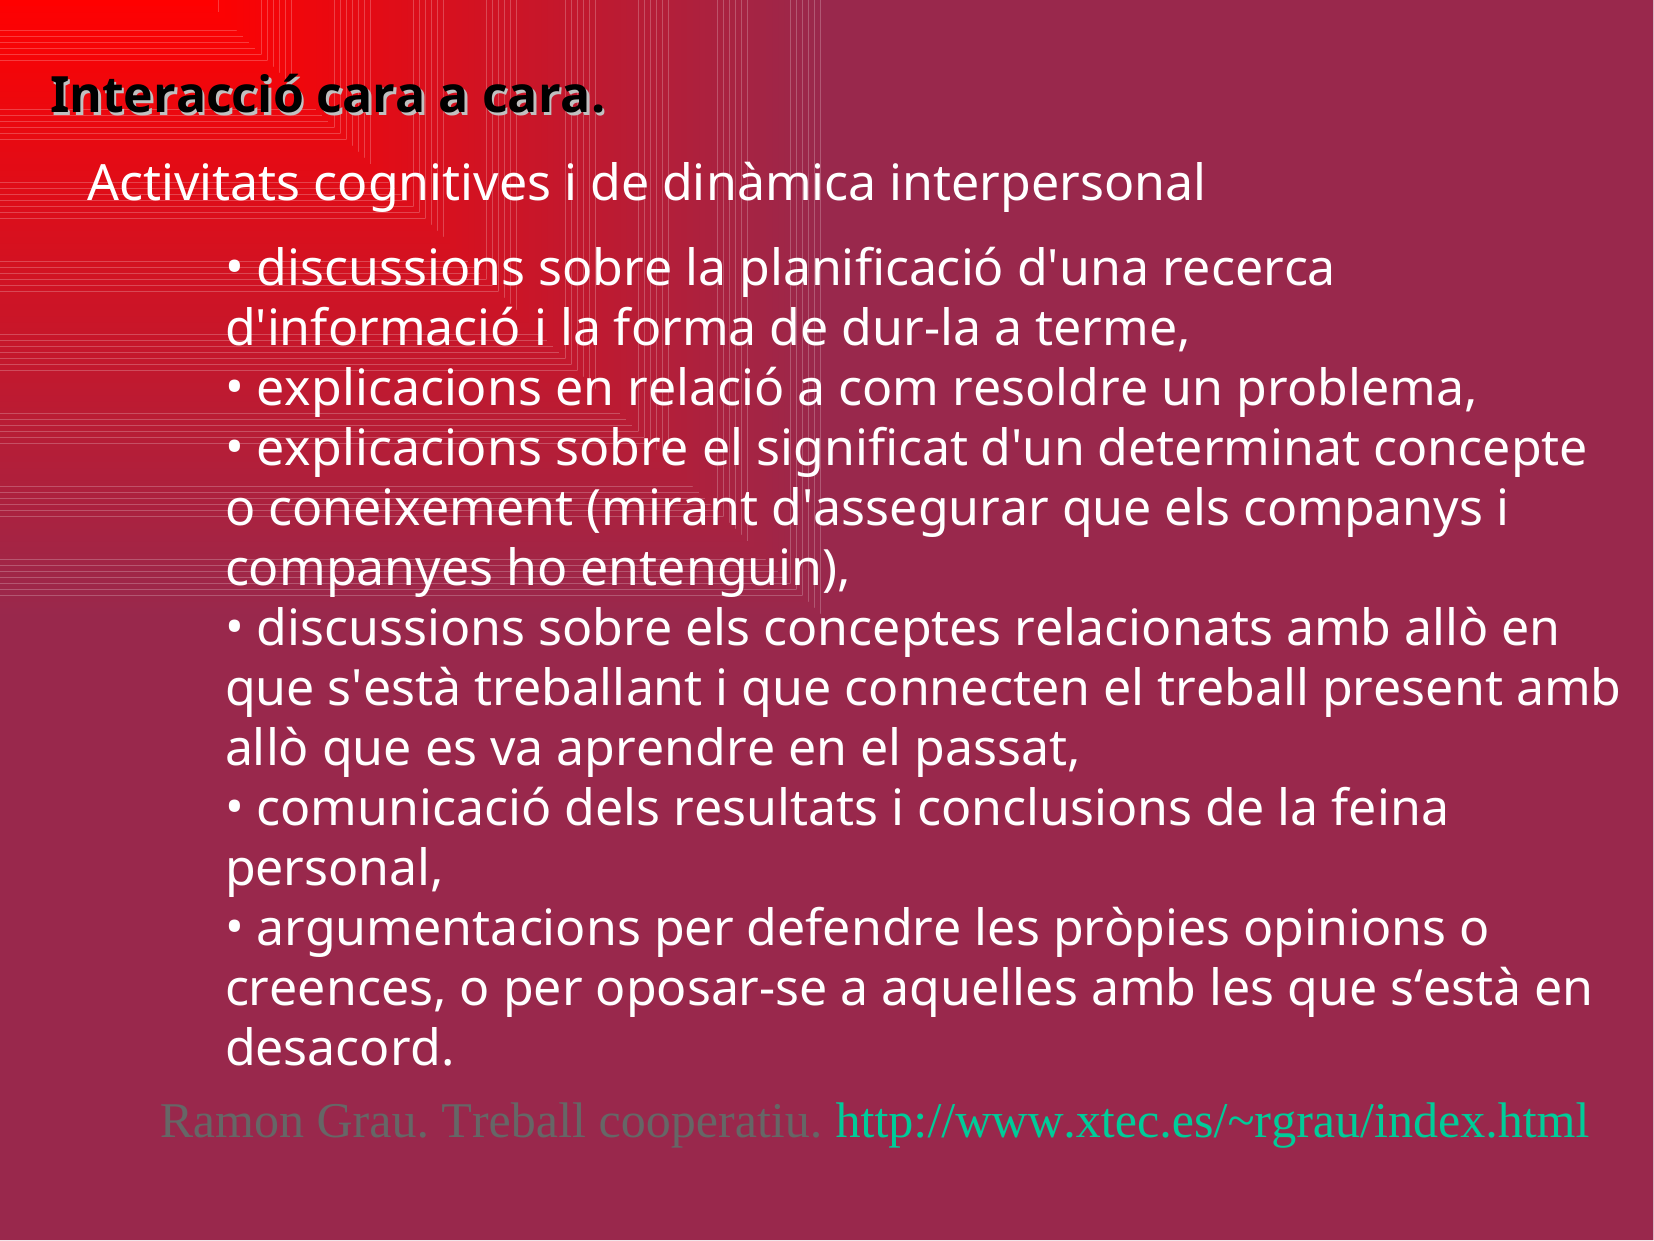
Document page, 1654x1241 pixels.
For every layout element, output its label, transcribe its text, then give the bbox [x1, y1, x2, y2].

text_box Interacció cara a cara. [49, 62, 1654, 189]
text_box discussions sobre la planificació d'una recerca d'informació i la forma de dur-la a terme, explicacions en relació a com resoldre un problema, explicacions sobre el significat d'un determinat concepte o coneixement (mirant d'assegurar que els companys i companyes ho entenguin), discussions sobre els conceptes relacionats amb allò en que s'està treballant i que connecten el treball present amb allò que es va aprendre en el passat, comunicació dels resultats i conclusions de la feina personal, argumentacions per defendre les pròpies opinions o creences, o per oposar-se a aquelles amb les que s‘està en desacord. [149, 174, 1625, 1087]
title Ramon Grau. Treball cooperatiu. http://www.xtec.es/~rgrau/index.html [50, 1087, 1654, 1241]
text_box Activitats cognitives i de dinàmica interpersonal [87, 149, 1654, 277]
